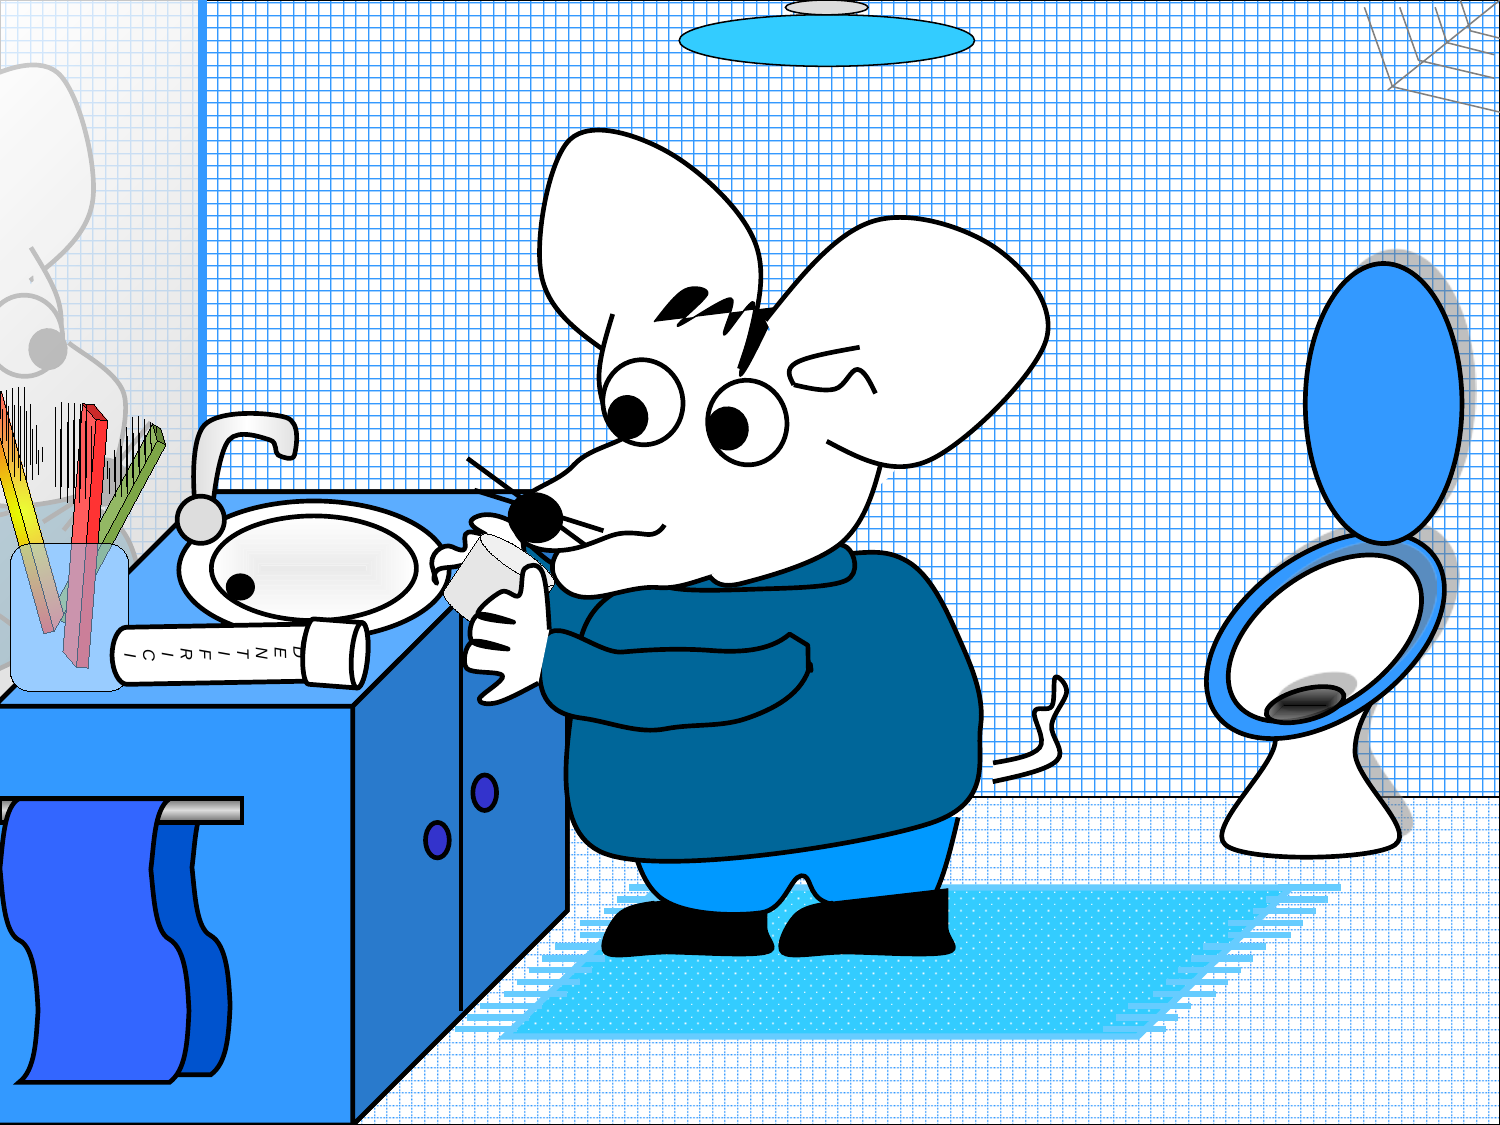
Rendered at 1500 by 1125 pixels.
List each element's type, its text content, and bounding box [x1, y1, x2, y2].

text_box [1396, 28, 1500, 111]
text_box [1471, 2, 1500, 37]
text_box [0, 0, 1500, 1125]
text_box D E N T I F R I C I [112, 624, 308, 685]
text_box [1462, 0, 1497, 23]
